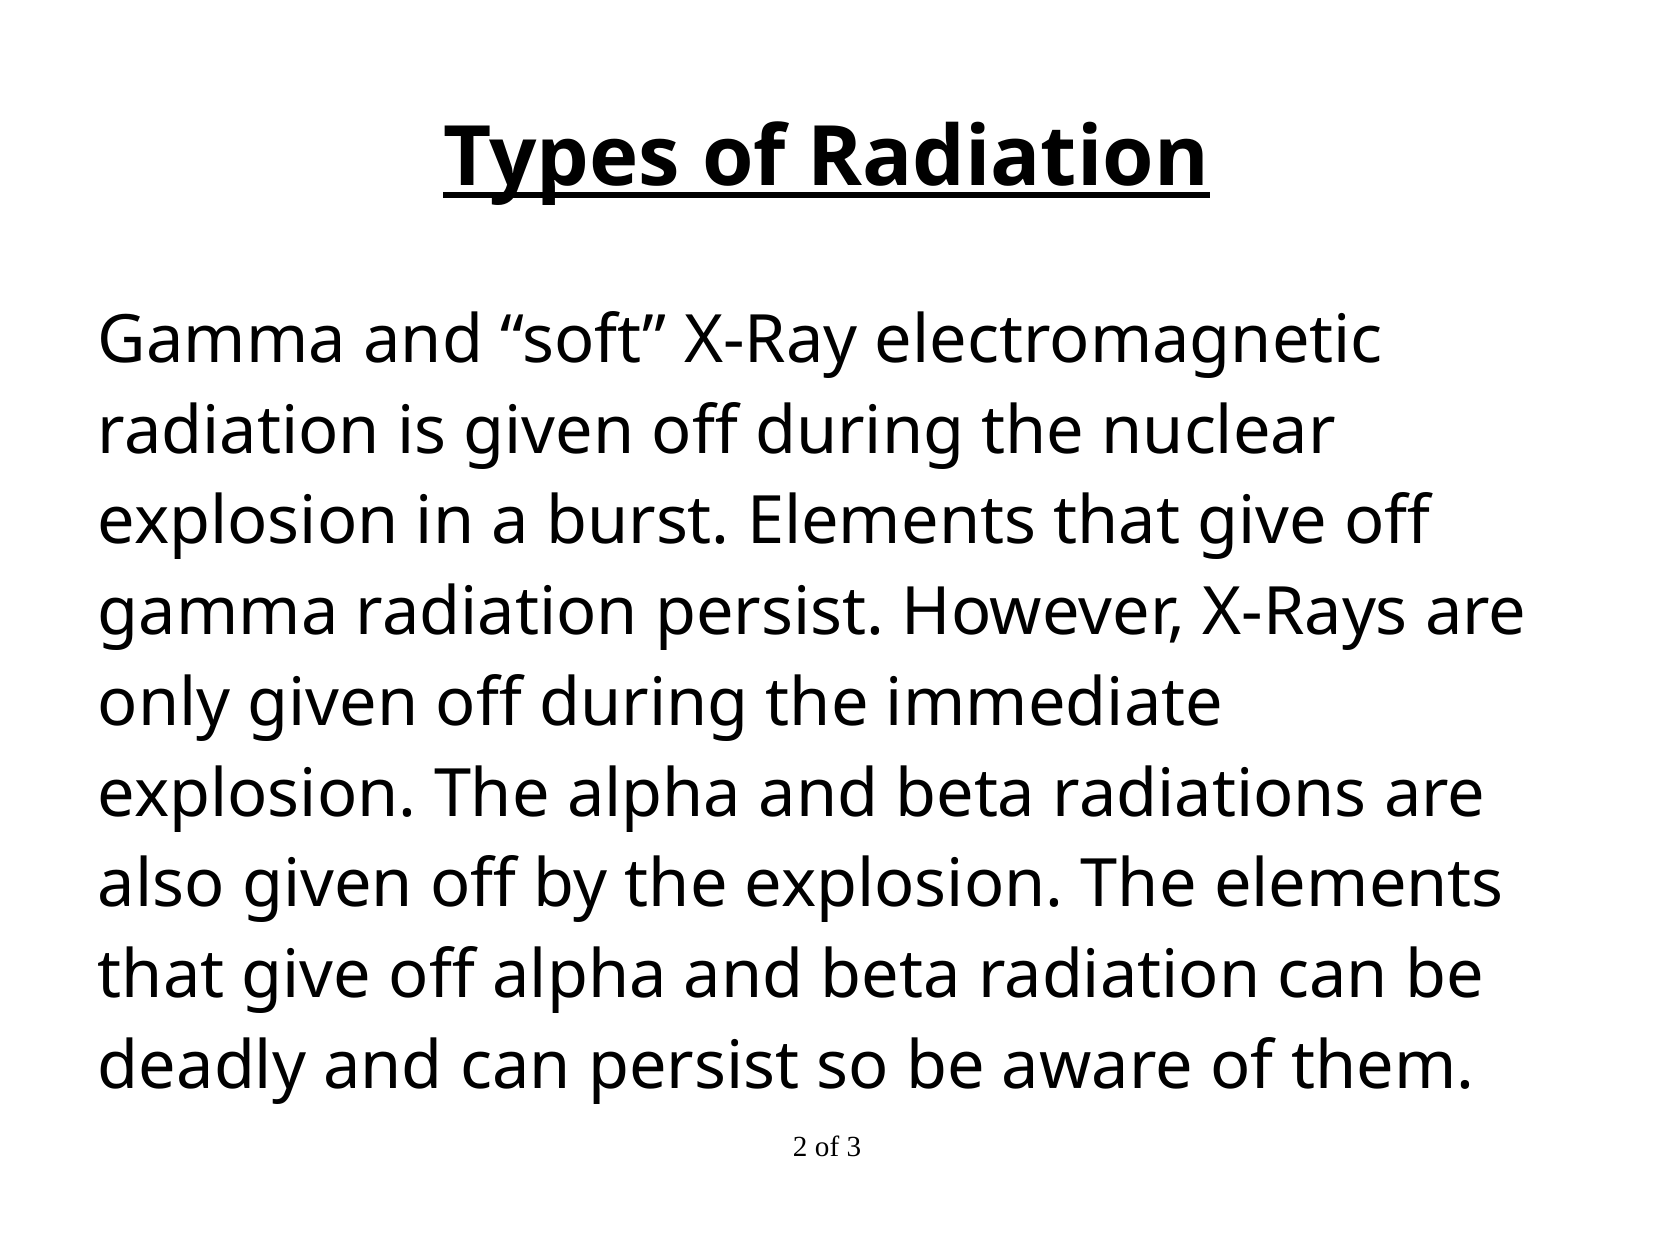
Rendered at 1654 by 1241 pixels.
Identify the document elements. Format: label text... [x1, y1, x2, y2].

title Types of Radiation [82, 49, 1571, 257]
text_box Gamma and “soft” X-Ray electromagnetic radiation is given off during the nuclear explosion in a burst. Elements that give off gamma radiation persist. However, X-Rays are only given off during the immediate explosion. The alpha and beta radiations are also given off by the explosion. The elements that give off alpha and beta radiation can be deadly and can persist so be aware of them. [83, 283, 1572, 1105]
